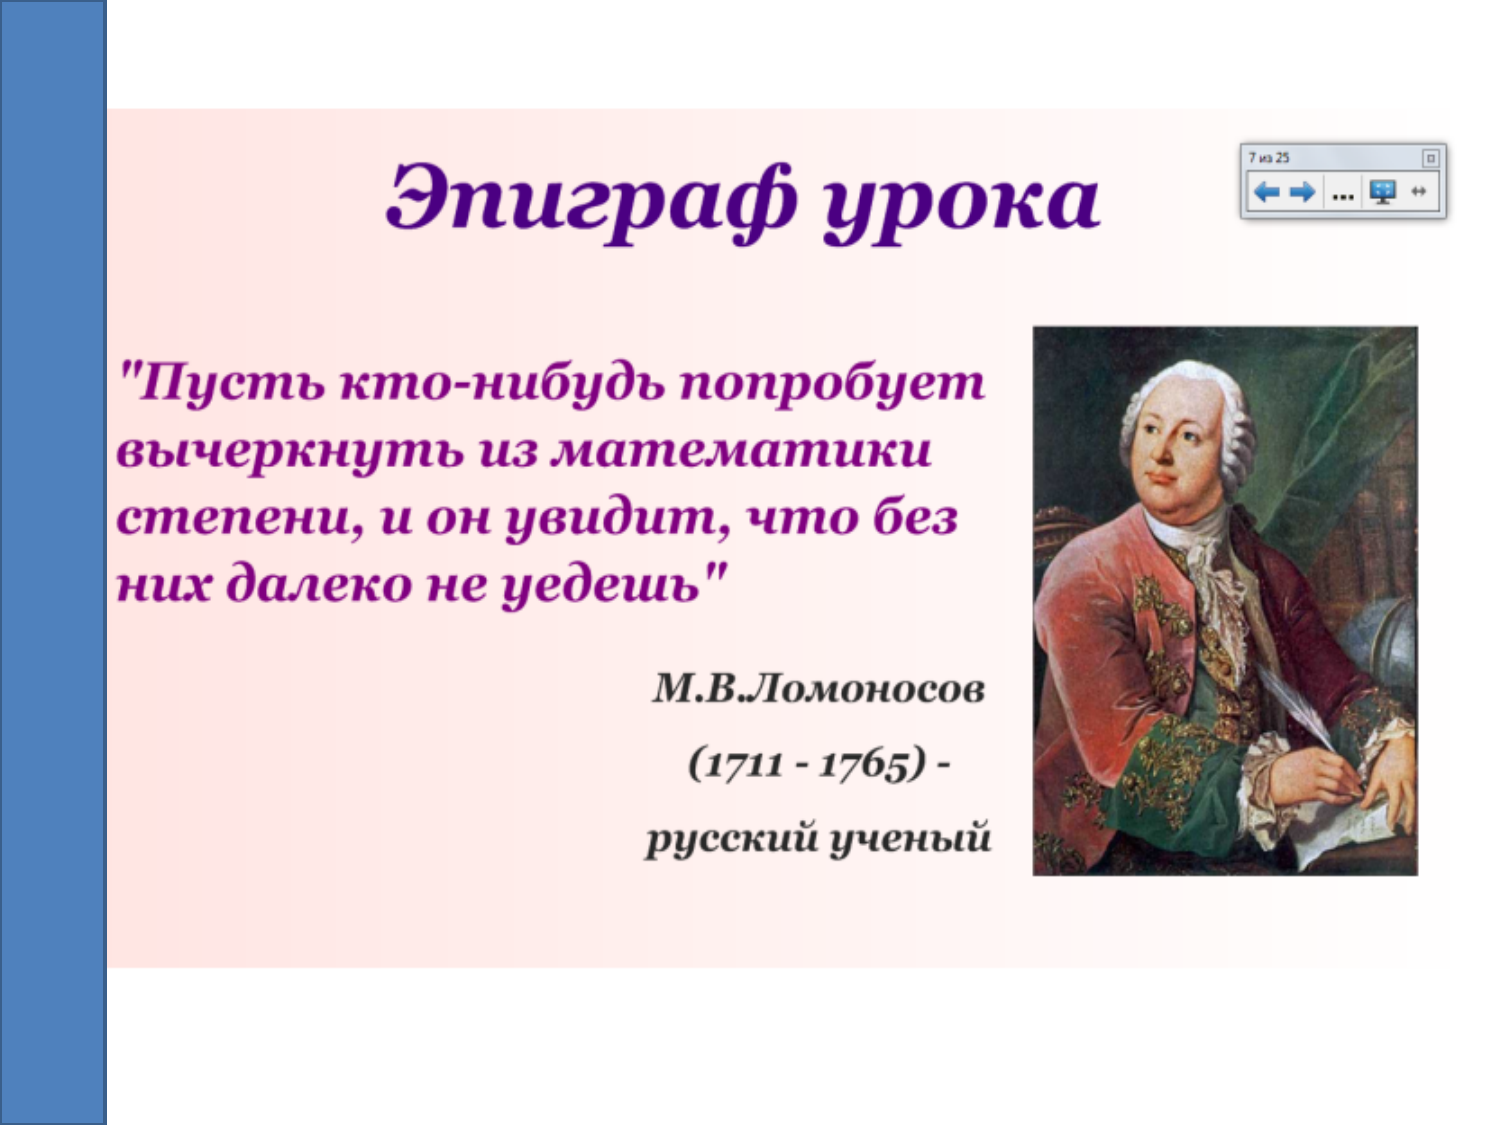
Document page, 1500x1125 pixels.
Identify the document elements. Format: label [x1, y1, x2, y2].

text_box [0, 0, 106, 1125]
picture [106, 46, 1500, 999]
